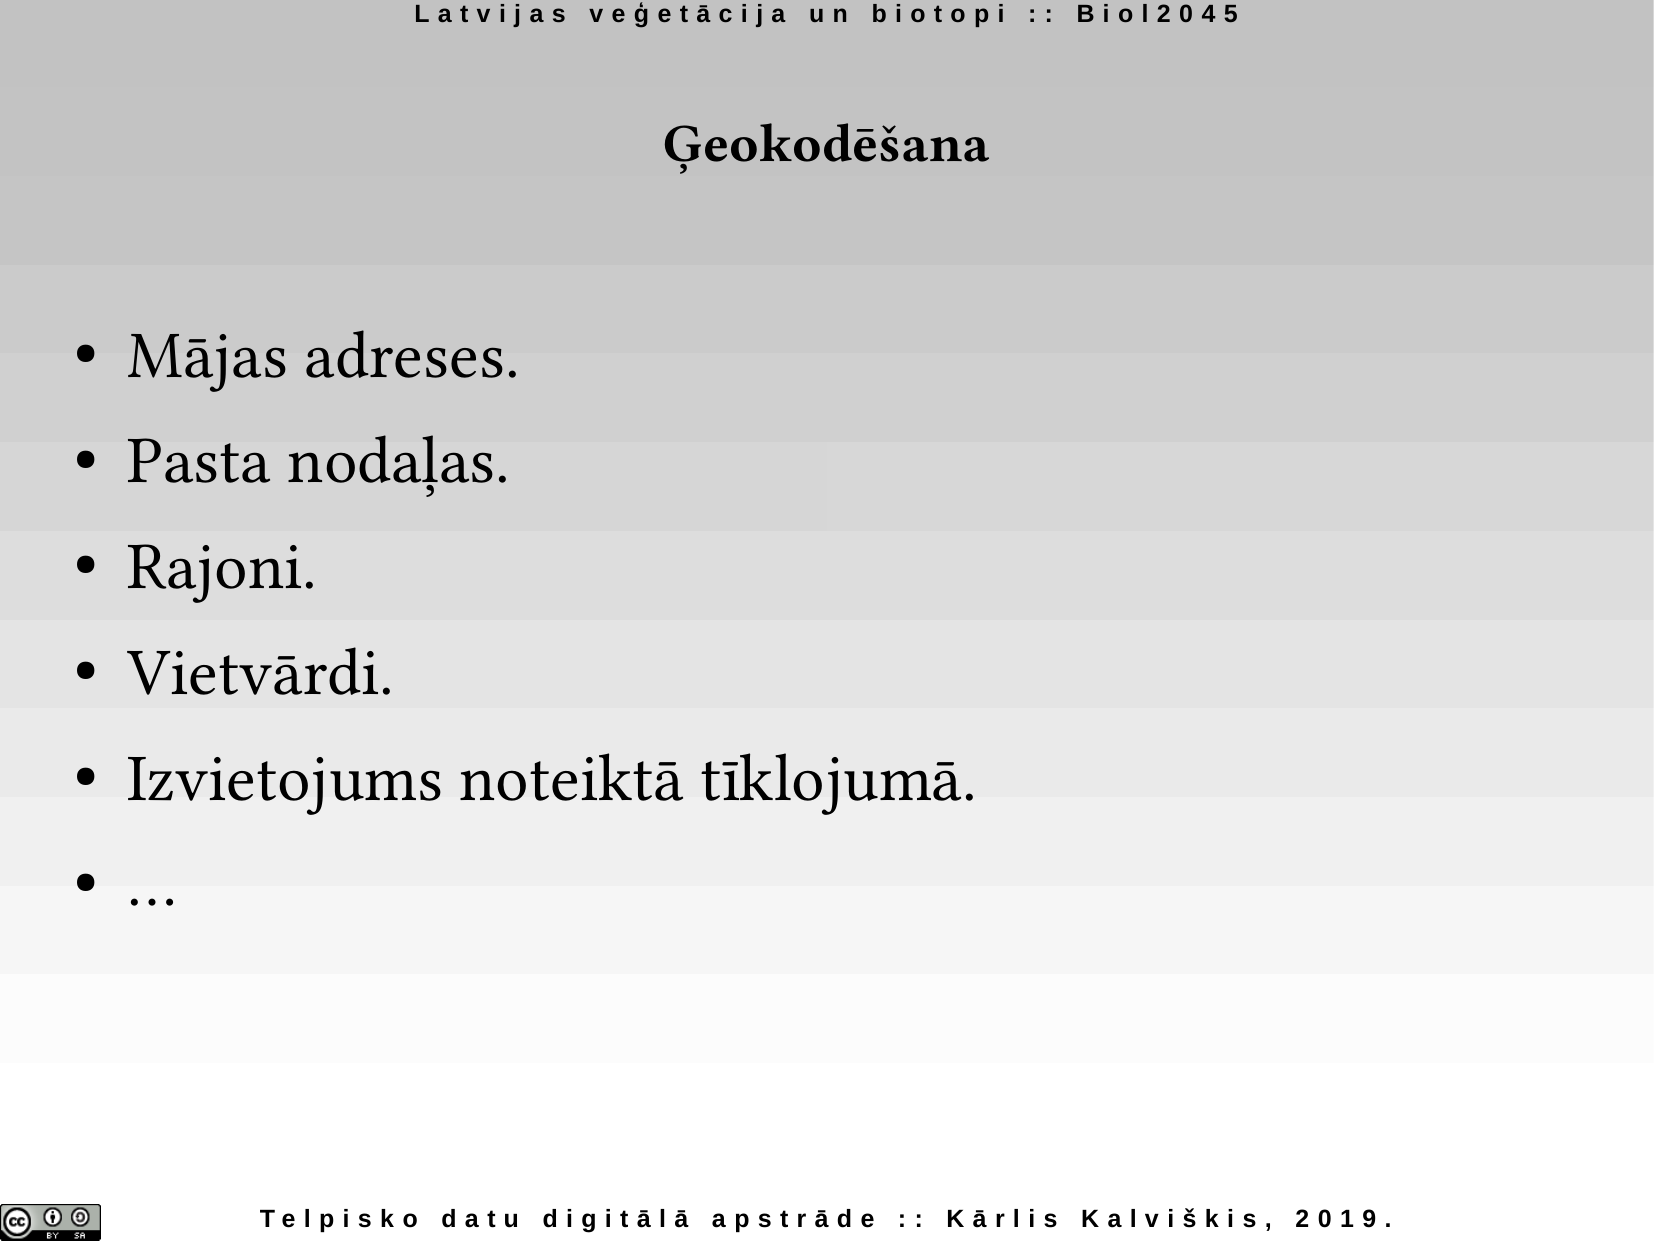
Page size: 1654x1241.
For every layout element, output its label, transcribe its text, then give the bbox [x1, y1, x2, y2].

list Mājas adreses. Pasta nodaļas. Rajoni. Vietvārdi. Izvietojums noteiktā tīklojumā. ... [56, 317, 1600, 1175]
title Ģeokodēšana [0, 1, 1654, 287]
picture [0, 287, 1654, 1241]
